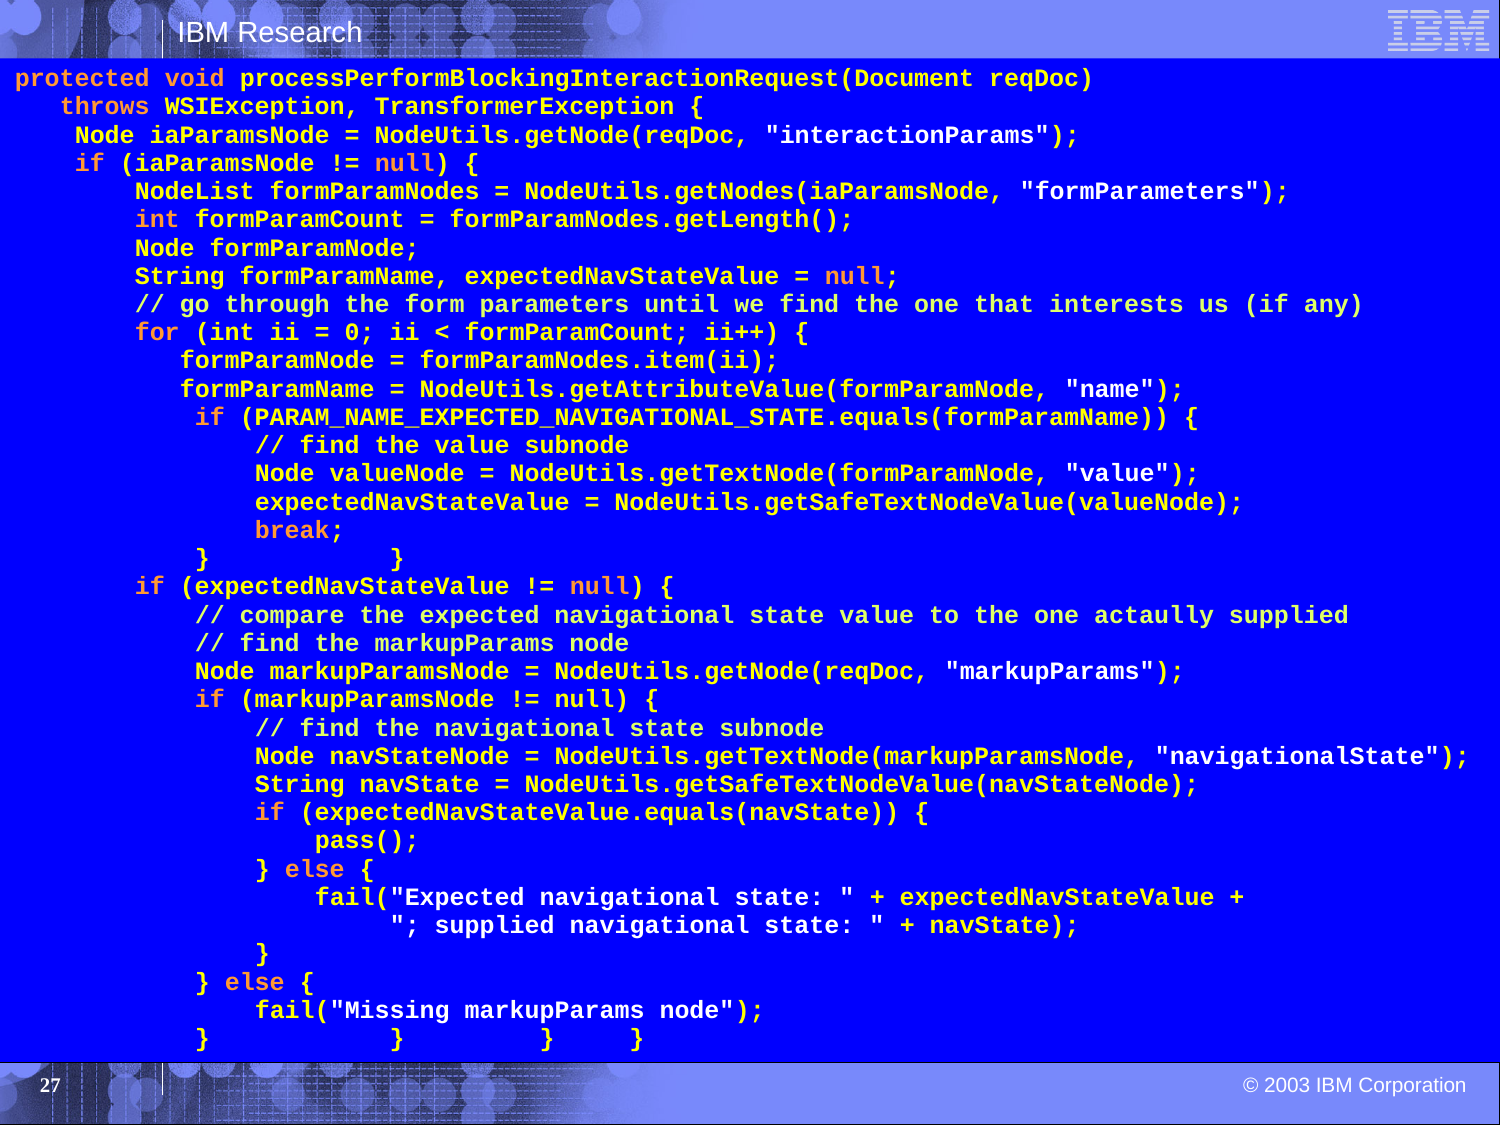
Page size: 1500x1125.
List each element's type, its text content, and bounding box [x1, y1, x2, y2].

picture [0, 1063, 1499, 1124]
text_box protected void processPerformBlockingInteractionRequest(Document reqDoc) throws WSIException, TransformerException { Node iaParamsNode = NodeUtils.getNode(reqDoc, "interactionParams"); if (iaParamsNode != null) { NodeList formParamNodes = NodeUtils.getNodes(iaParamsNode, "formParameters"); int formParamCount = formParamNodes.getLength(); Node formParamNode; String formParamName, expectedNavStateValue = null; // go through the form parameters until we find the one that interests us (if any) for (int ii = 0; ii < formParamCount; ii++) { formParamNode = formParamNodes.item(ii); formParamName = NodeUtils.getAttributeValue(formParamNode, "name"); if (PARAM_NAME_EXPECTED_NAVIGATIONAL_STATE.equals(formParamName)) { // find the value subnode Node valueNode = NodeUtils.getTextNode(formParamNode, "value"); expectedNavStateValue = NodeUtils.getSafeTextNodeValue(valueNode); break; } } if (expectedNavStateValue != null) { // compare the expected navigational state value to the one actaully supplied // find the markupParams node Node markupParamsNode = NodeUtils.getNode(reqDoc, "markupParams"); if (markupParamsNode != null) { // find the navigational state subnode Node navStateNode = NodeUtils.getTextNode(markupParamsNode, "navigationalState"); String navState = NodeUtils.getSafeTextNodeValue(navStateNode); if (expectedNavStateValue.equals(navState)) { pass(); } else { fail("Expected navigational state: " + expectedNavStateValue + "; supplied navigational state: " + navState); } } else { fail("Missing markupParams node"); } } } } [0, 58, 1500, 1062]
picture [0, 0, 1499, 58]
